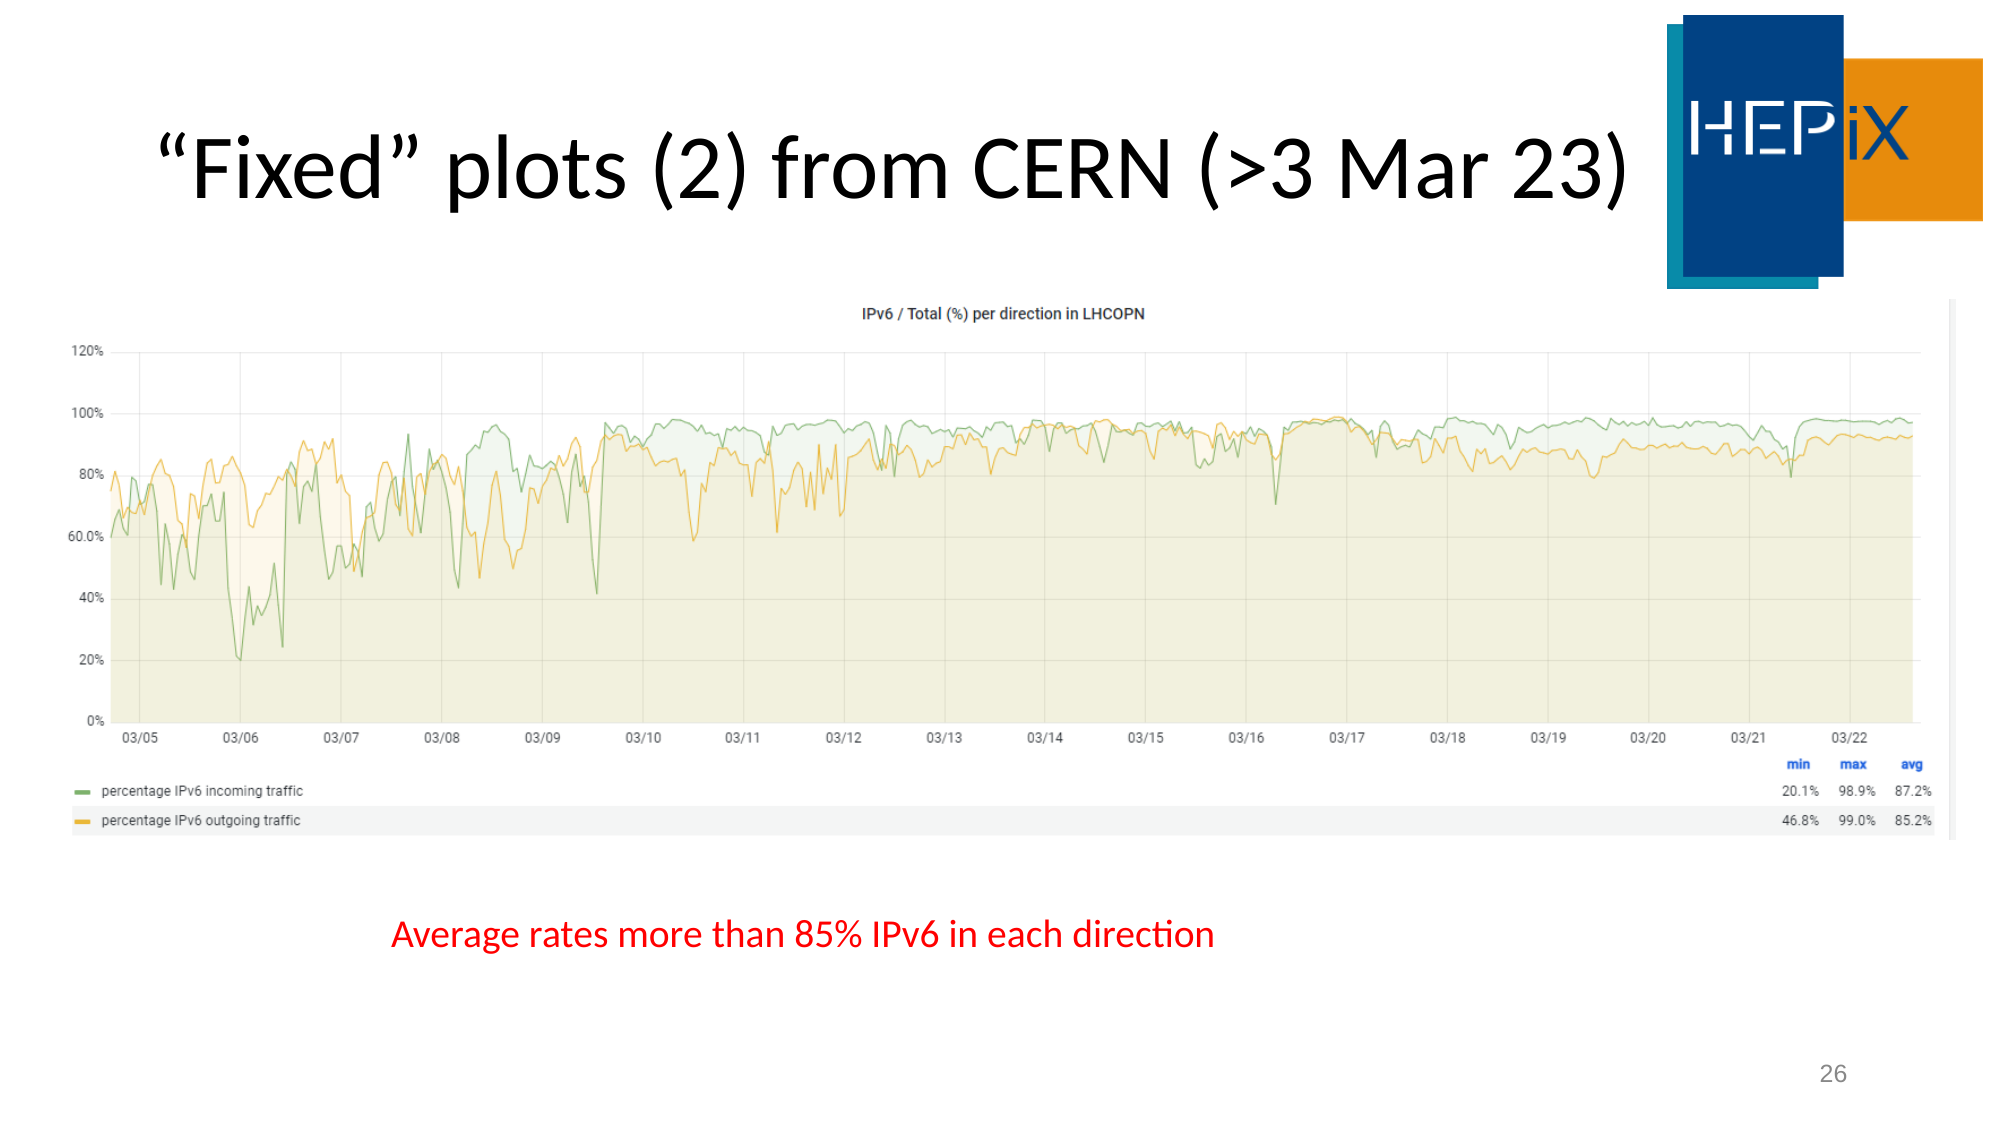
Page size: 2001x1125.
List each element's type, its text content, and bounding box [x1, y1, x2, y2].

title “Fixed” plots (2) from CERN (>3 Mar 23) [137, 59, 1863, 278]
picture [1667, 15, 1983, 289]
text_box Average rates more than 85% IPv6 in each direction [376, 893, 1360, 971]
picture [61, 299, 1956, 840]
slide_number <number> [1412, 1042, 1863, 1103]
